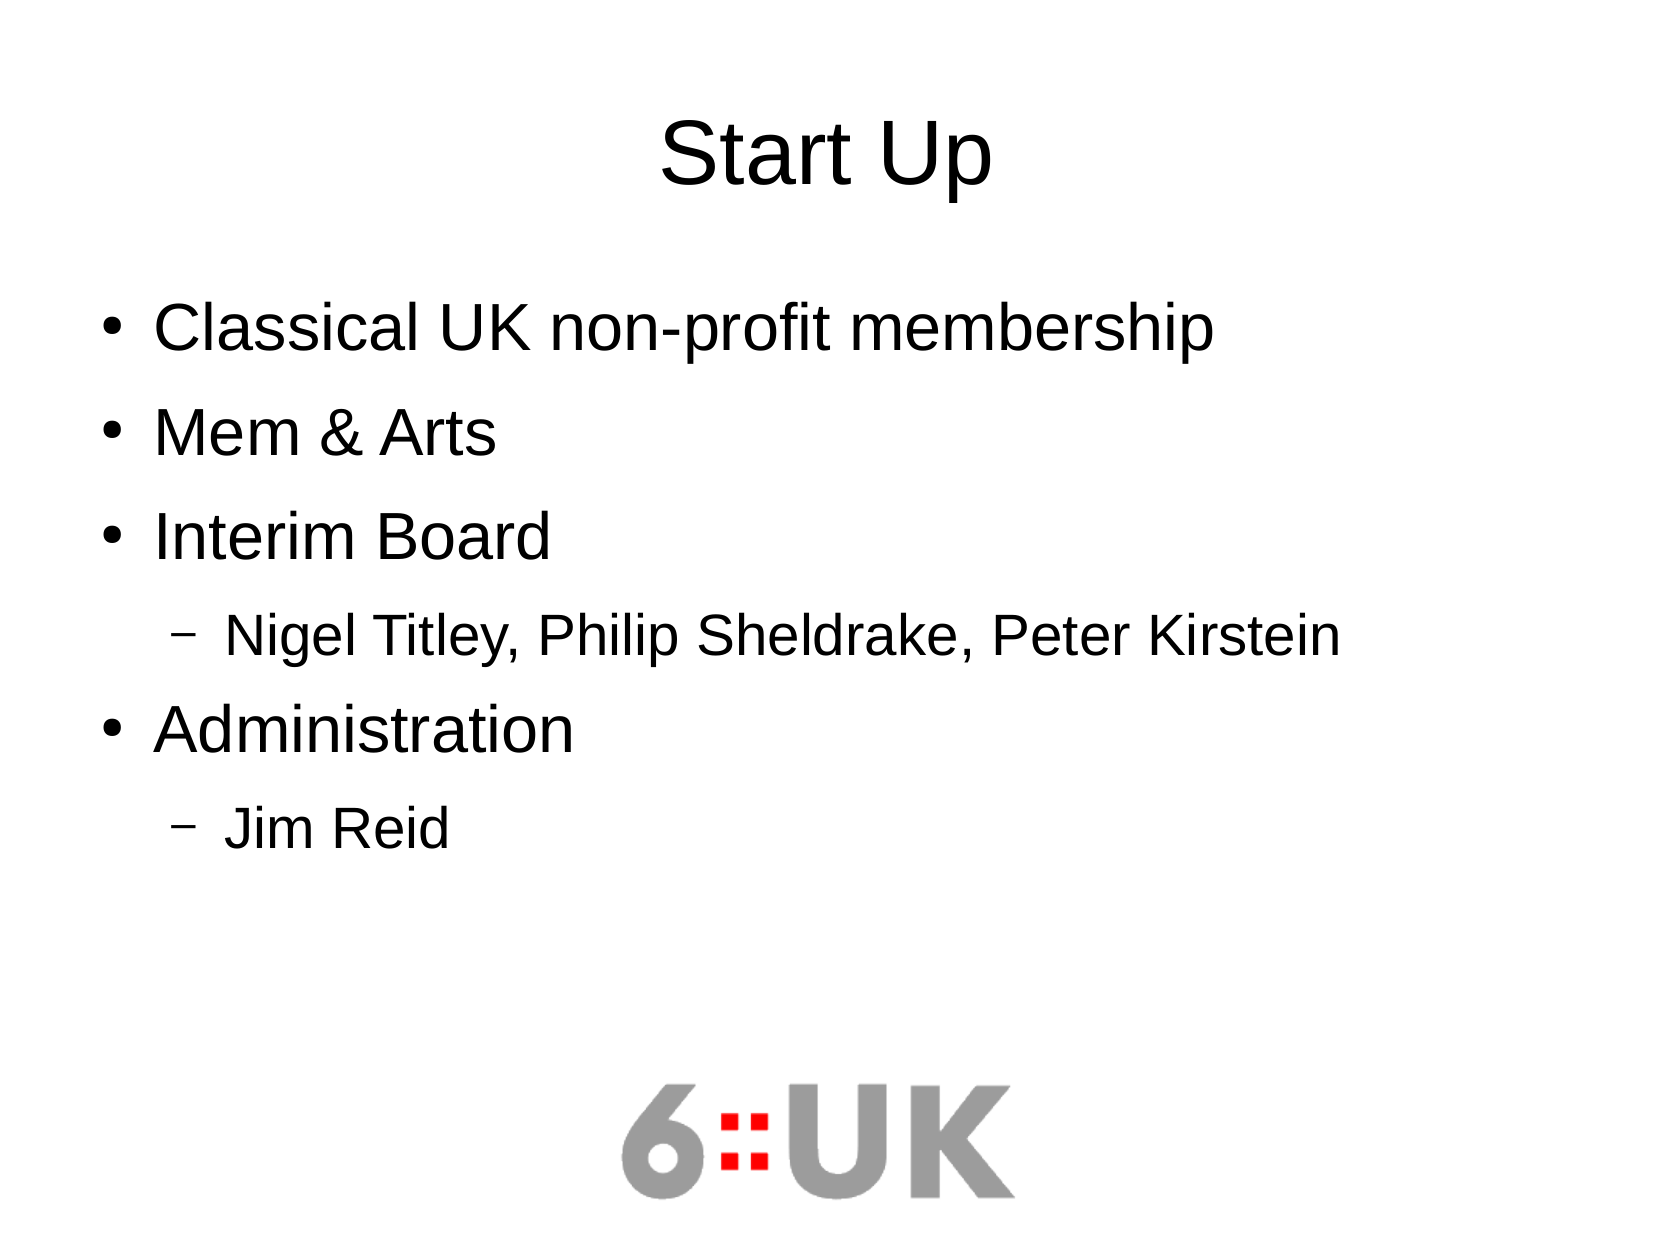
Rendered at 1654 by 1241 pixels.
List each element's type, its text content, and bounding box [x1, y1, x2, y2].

picture [610, 1010, 1028, 1241]
title Start Up [82, 49, 1571, 257]
list Classical UK non-profit membership Mem & Arts Interim Board Nigel Titley, Philip Sheldrake, Peter Kirstein Administration Jim Reid [82, 290, 1538, 1010]
